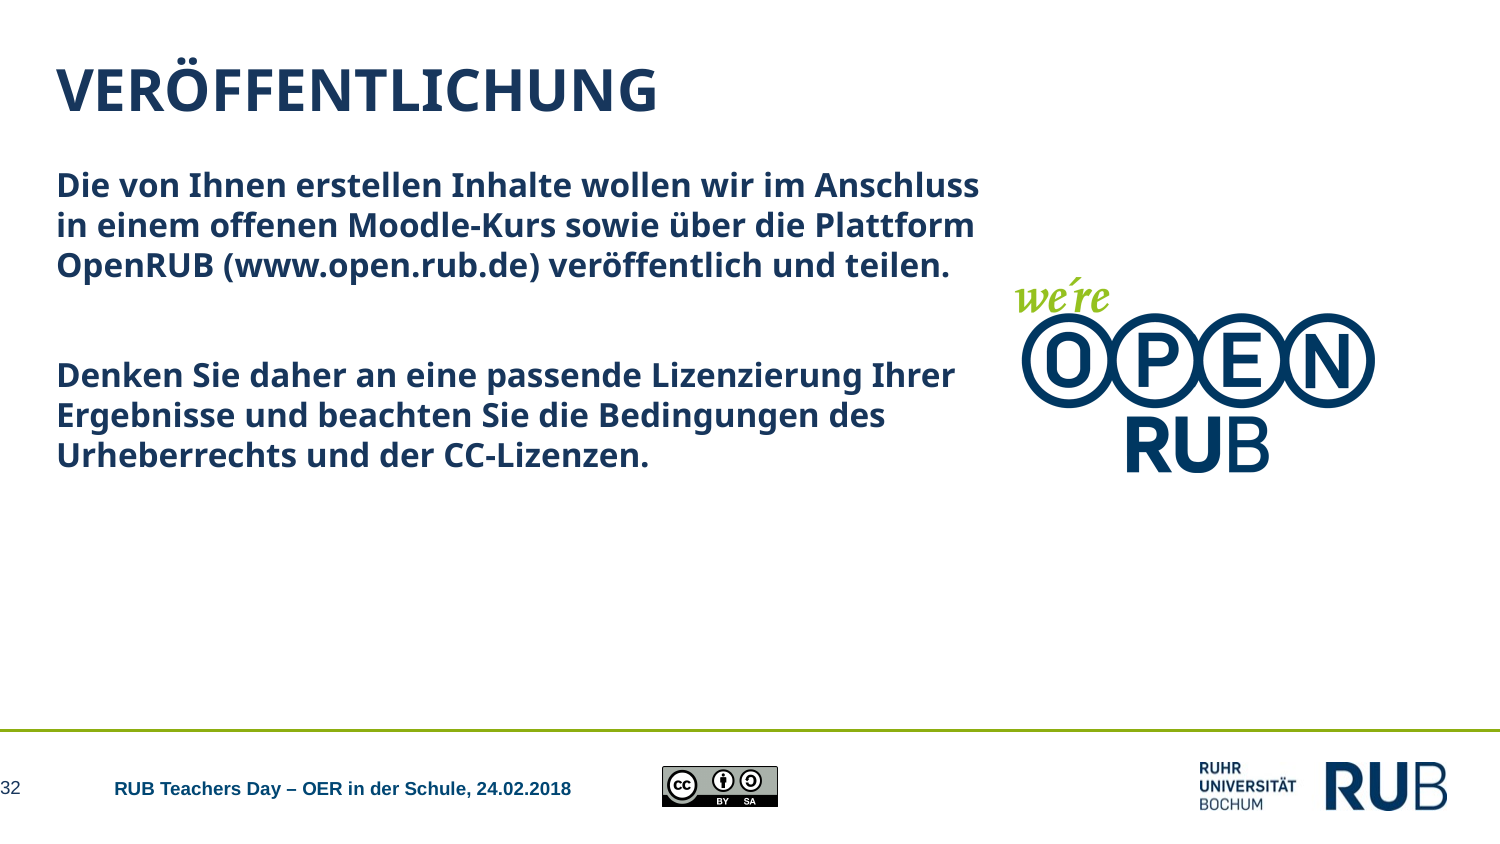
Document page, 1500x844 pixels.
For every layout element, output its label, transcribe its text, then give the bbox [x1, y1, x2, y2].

text_box 32 [0, 764, 85, 810]
text_box Veröffentlichung [55, 53, 1158, 124]
text_box RUB Teachers Day – OER in der Schule, 24.02.2018 [114, 776, 948, 822]
picture [1014, 277, 1375, 473]
text_box Die von Ihnen erstellen Inhalte wollen wir im Anschluss in einem offenen Moodle-Kurs sowie über die Plattform OpenRUB (www.open.rub.de) veröffentlich und teilen. Denken Sie daher an eine passende Lizenzierung Ihrer Ergebnisse und beachten Sie die Bedingungen des Urheberrechts und der CC-Lizenzen. [55, 164, 1015, 473]
picture [662, 766, 778, 808]
